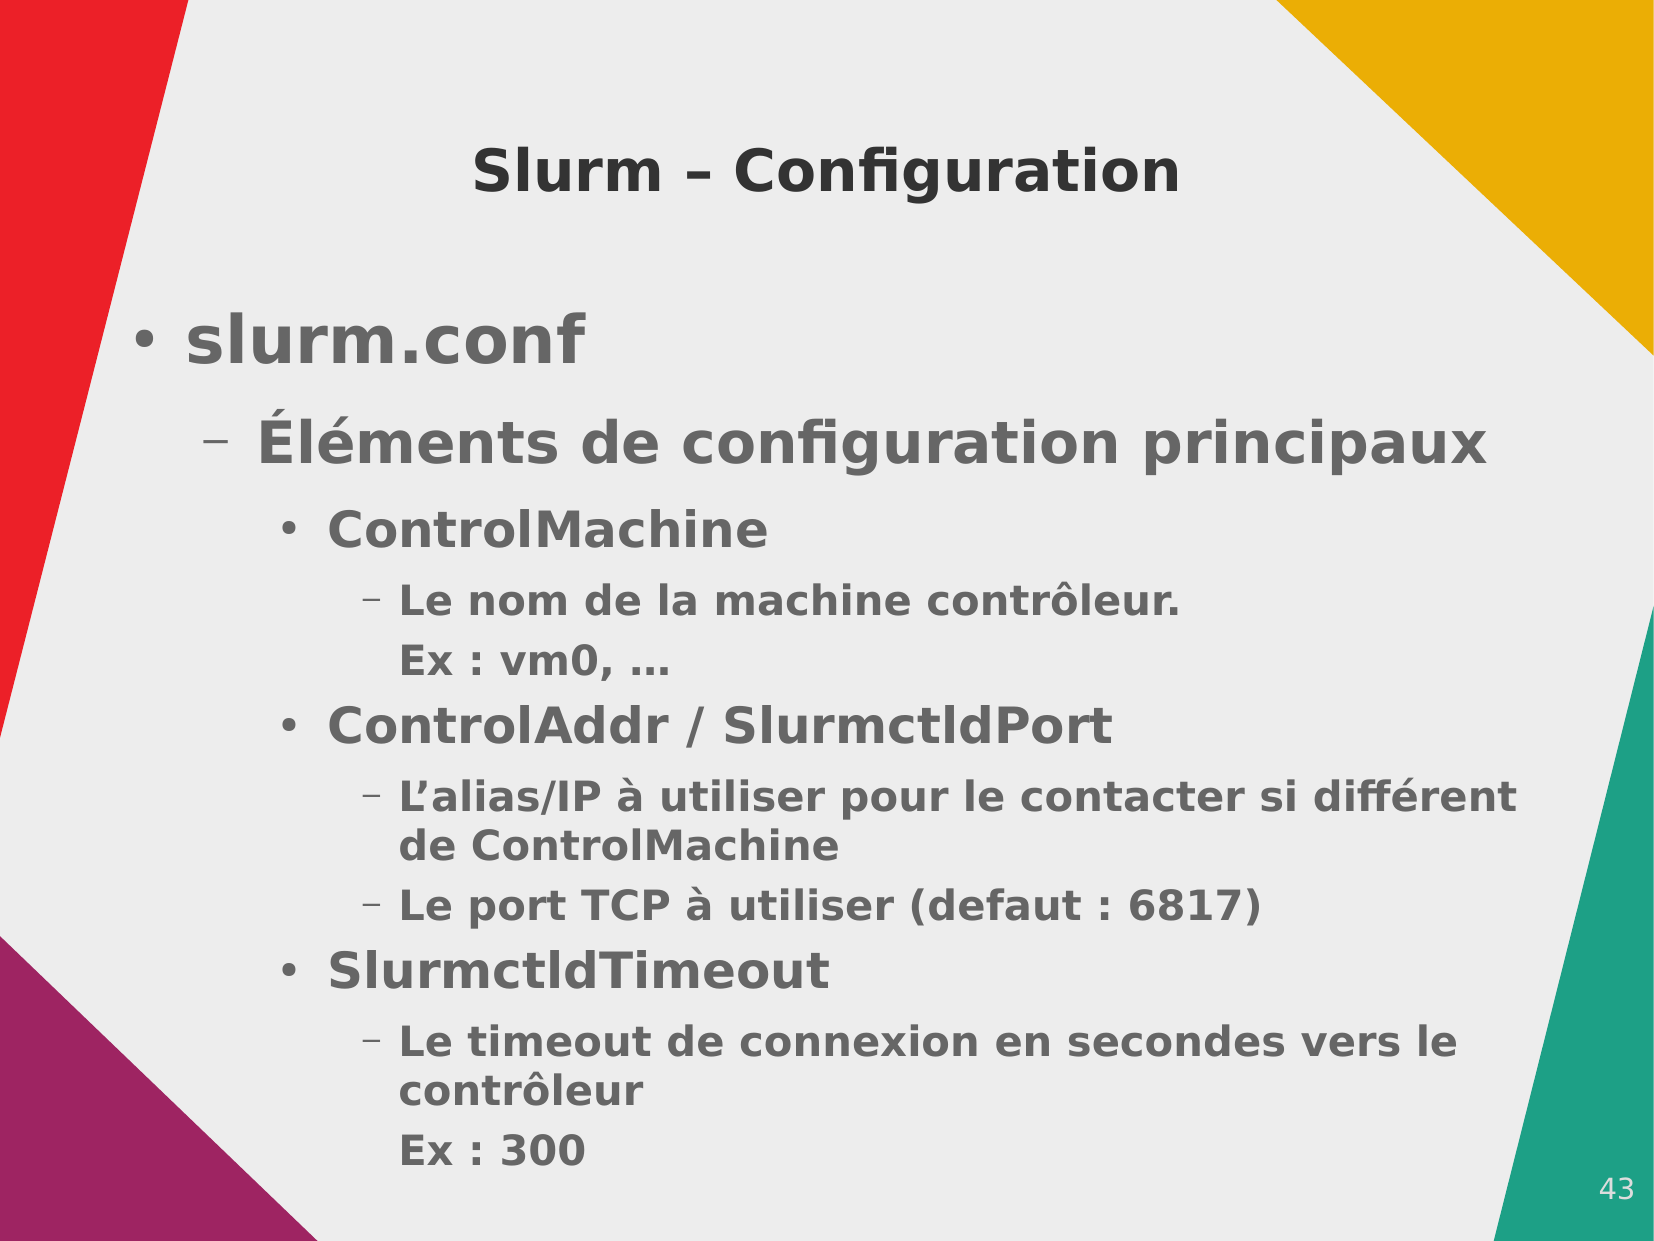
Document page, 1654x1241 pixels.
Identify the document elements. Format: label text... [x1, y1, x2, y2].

title Slurm – Configuration [114, 73, 1539, 271]
list slurm.conf Éléments de configuration principaux ControlMachine Le nom de la machine contrôleur. Ex : vm0, … ControlAddr / SlurmctldPort L’alias/IP à utiliser pour le contacter si différent de ControlMachine Le port TCP à utiliser (defaut : 6817) SlurmctldTimeout Le timeout de connexion en secondes vers le contrôleur Ex : 300 [114, 302, 1539, 1217]
